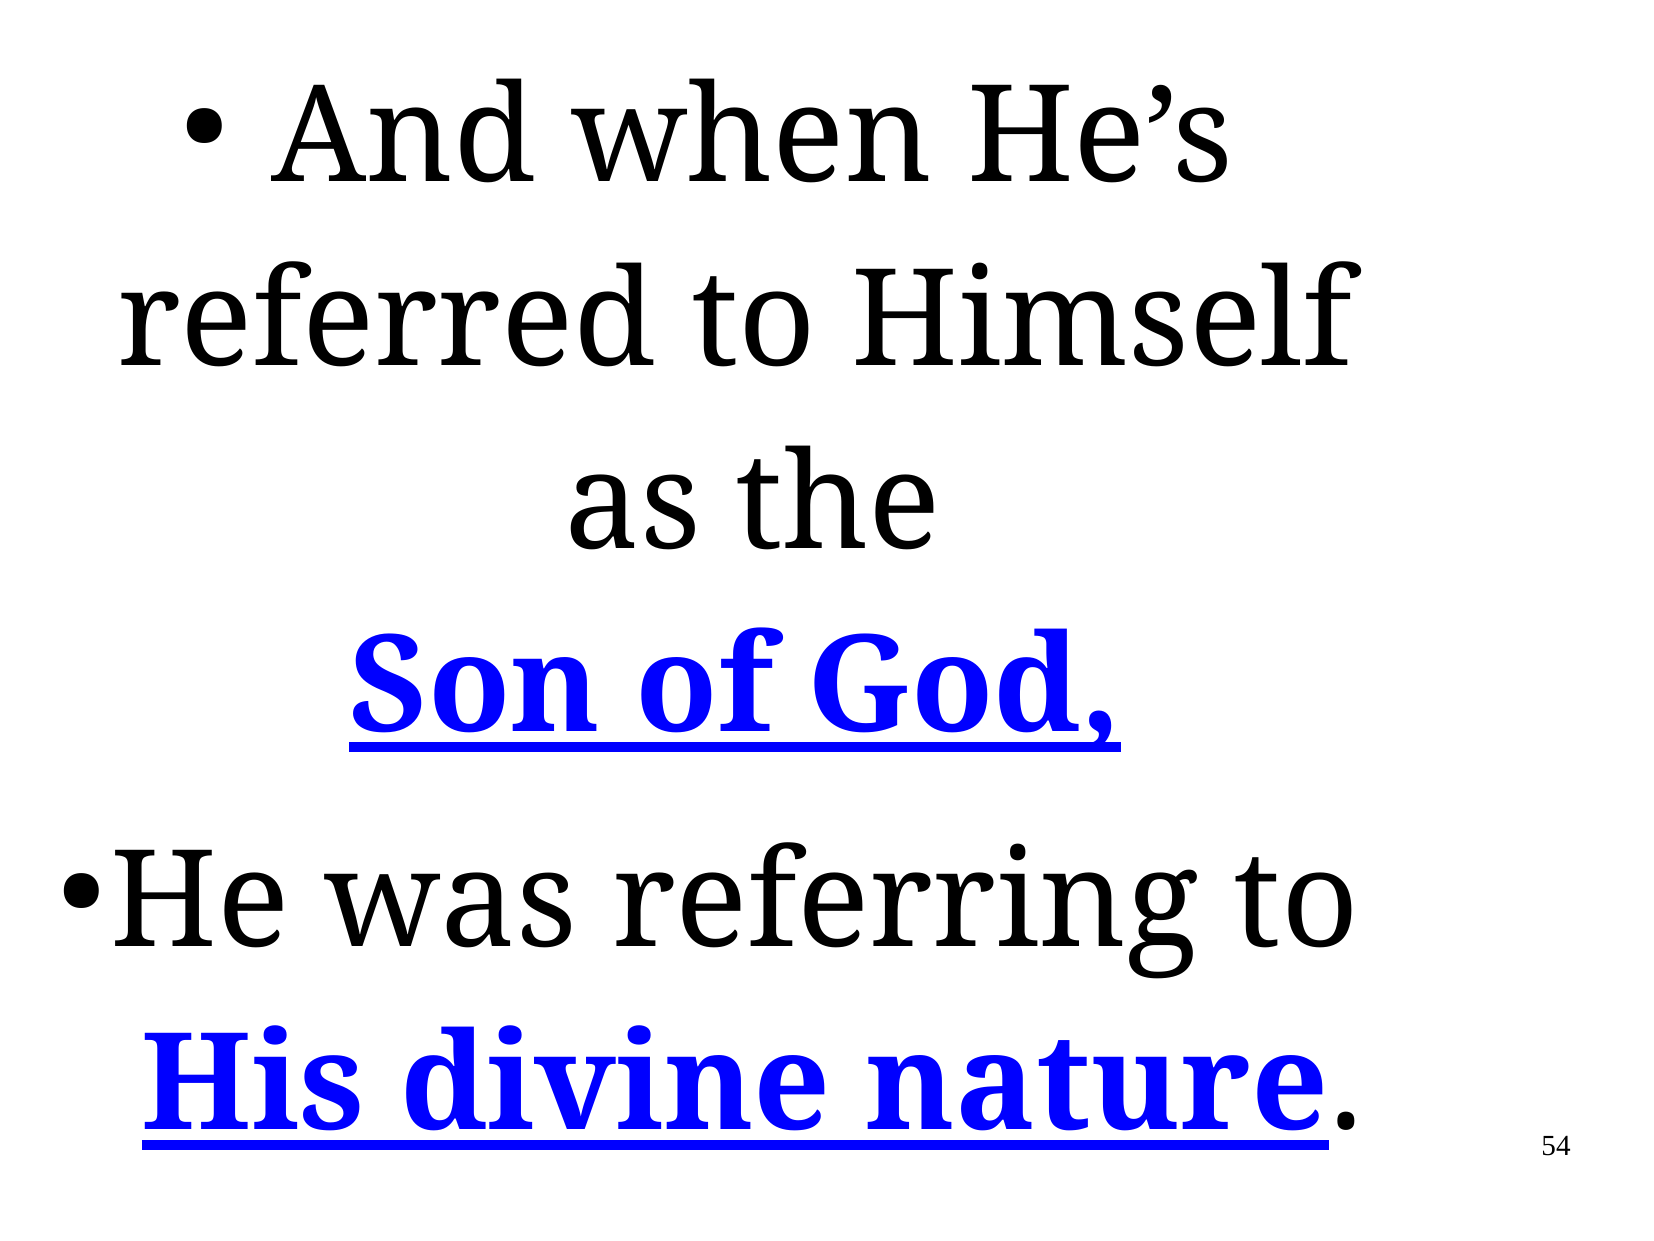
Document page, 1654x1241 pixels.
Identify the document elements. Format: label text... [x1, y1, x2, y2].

list And when He’s referred to Himself as the Son of God, He was referring to His divine nature. [37, 37, 1613, 1238]
